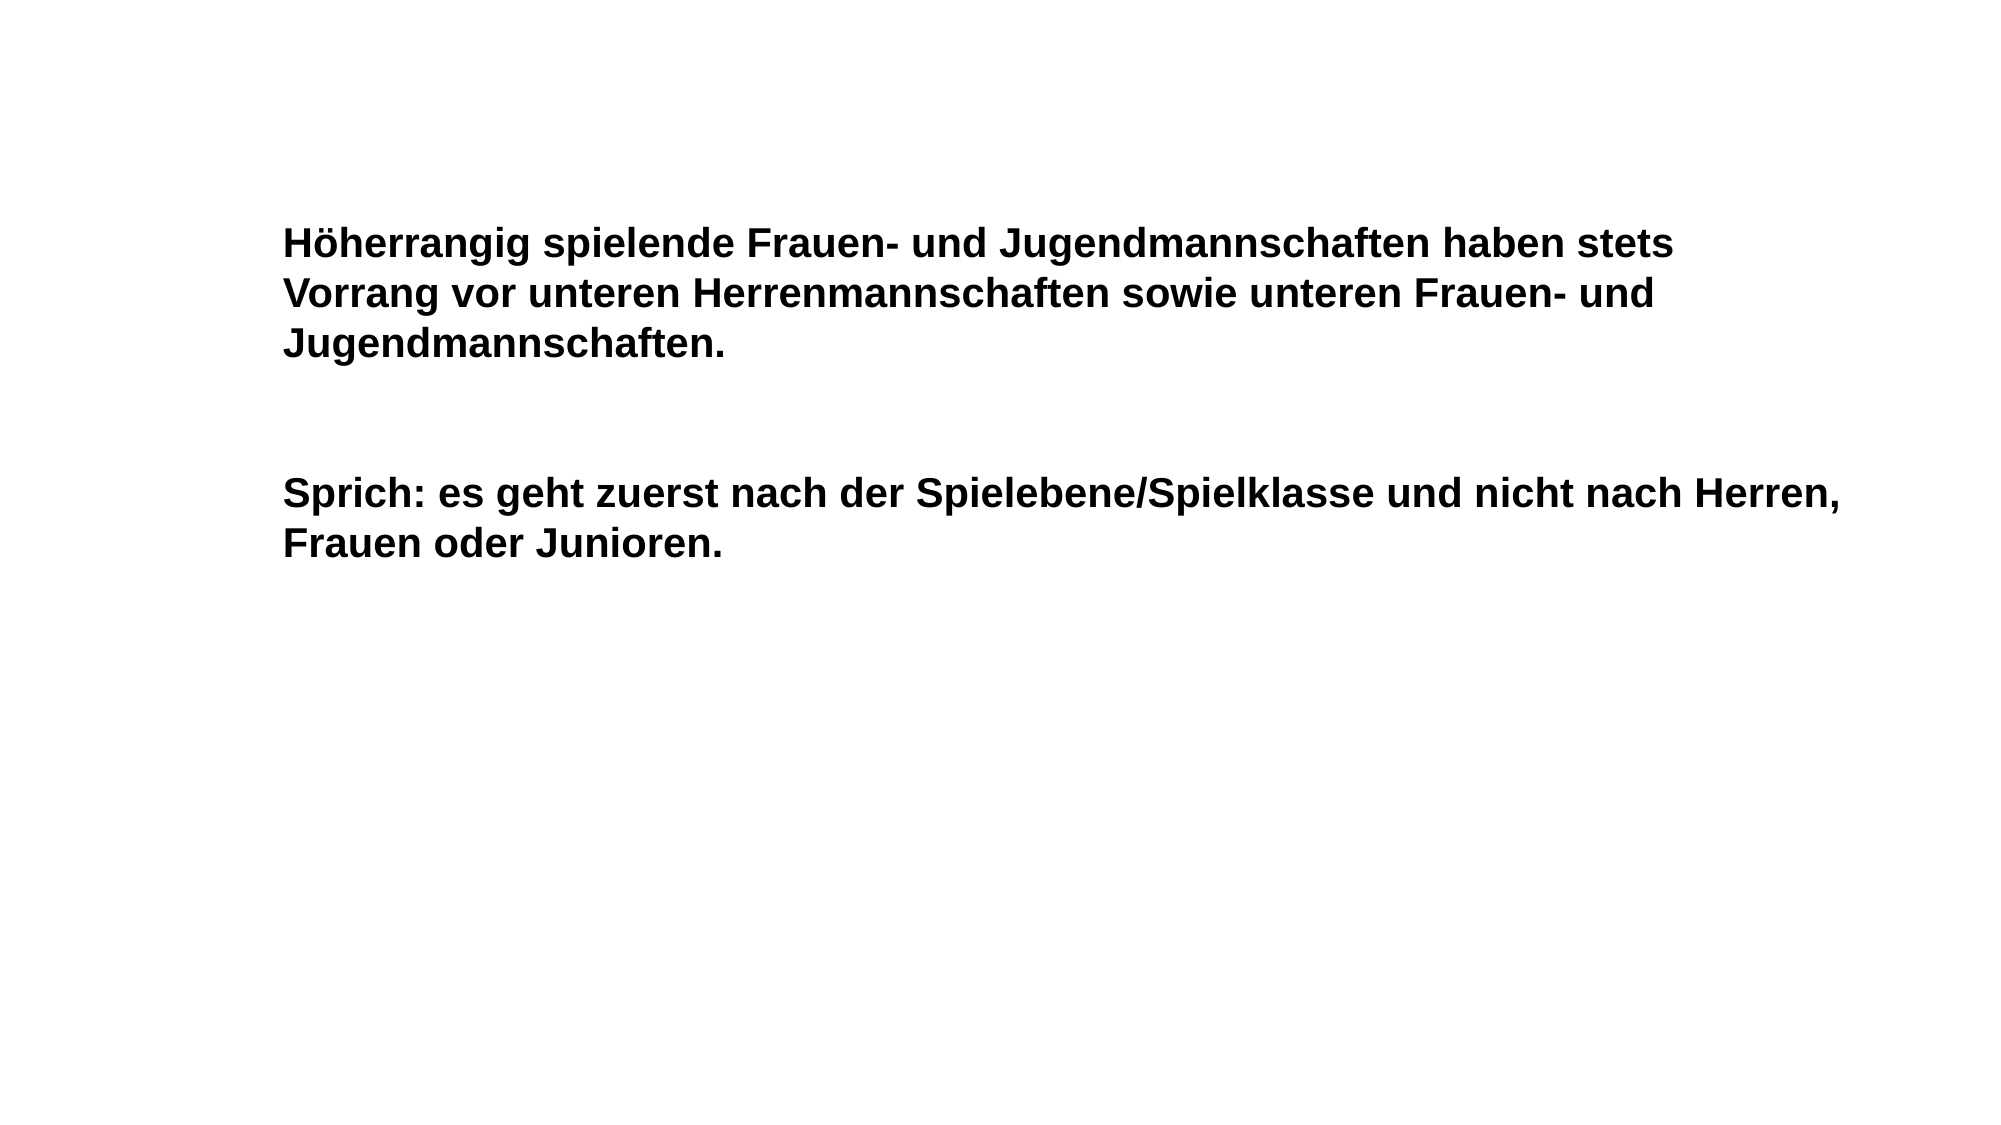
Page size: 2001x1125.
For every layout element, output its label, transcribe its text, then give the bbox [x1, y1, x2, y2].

text_box Höherrangig spielende Frauen- und Jugendmannschaften haben stets Vorrang vor unteren Herrenmannschaften sowie unteren Frauen- und Jugendmannschaften. Sprich: es geht zuerst nach der Spielebene/Spielklasse und nicht nach Herren, Frauen oder Junioren. [267, 208, 1869, 577]
